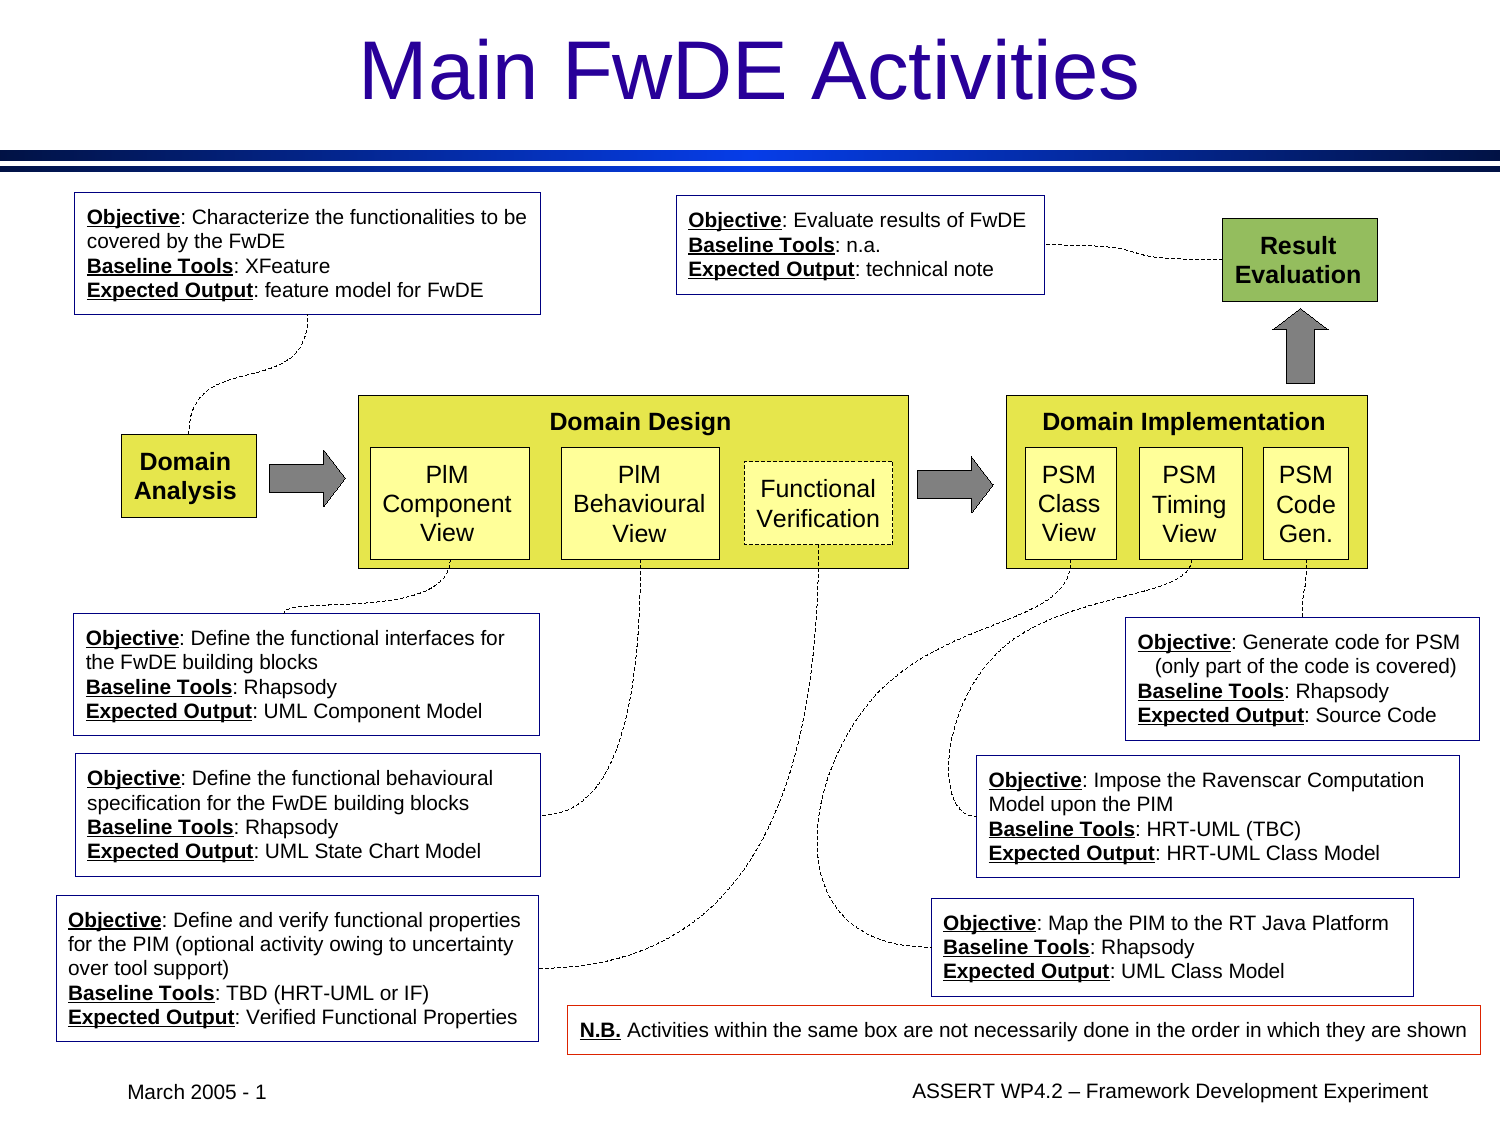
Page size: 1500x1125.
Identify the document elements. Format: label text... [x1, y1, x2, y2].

text_box Objective: Characterize the functionalities to be covered by the FwDE Baseline Tools: XFeature Expected Output: feature model for FwDE [74, 192, 541, 315]
text_box Domain Analysis [121, 434, 257, 518]
text_box PlM Behavioural View [561, 455, 720, 559]
text_box PSM Code Gen. [1263, 447, 1349, 559]
text_box Objective: Evaluate results of FwDE Baseline Tools: n.a. Expected Output: technical note [676, 195, 1045, 295]
title Main FwDE Activities [0, 0, 1500, 138]
text_box Objective: Generate code for PSM (only part of the code is covered) Baseline Tools: Rhapsody Expected Output: Source Code [1125, 617, 1480, 741]
text_box Objective: Impose the Ravenscar Computation Model upon the PIM Baseline Tools: HRT-UML (TBC) Expected Output: HRT-UML Class Model [976, 755, 1460, 878]
text_box PSM Timing View [1139, 455, 1243, 559]
text_box Objective: Define the functional behavioural specification for the FwDE building blocks Baseline Tools: Rhapsody Expected Output: UML State Chart Model [75, 753, 541, 877]
text_box [1006, 395, 1368, 569]
text_box Domain Implementation [1030, 394, 1368, 455]
text_box Objective: Define the functional interfaces for the FwDE building blocks Baseline Tools: Rhapsody Expected Output: UML Component Model [73, 613, 540, 736]
text_box N.B. Activities within the same box are not necessarily done in the order in which they are shown [567, 1005, 1481, 1054]
text_box Result Evaluation [1222, 218, 1378, 302]
text_box [917, 456, 994, 513]
text_box [1272, 308, 1329, 384]
text_box PlM Component View [370, 447, 530, 558]
text_box [358, 395, 909, 569]
text_box Domain Design [537, 394, 767, 455]
text_box [269, 450, 346, 507]
text_box PSM Class View [1025, 447, 1117, 558]
text_box Functional Verification [744, 461, 893, 545]
text_box Objective: Define and verify functional properties for the PIM (optional activity owing to uncertainty over tool support) Baseline Tools: TBD (HRT-UML or IF) Expected Output: Verified Functional Properties [56, 895, 539, 1042]
text_box Objective: Map the PIM to the RT Java Platform Baseline Tools: Rhapsody Expected Output: UML Class Model [931, 898, 1414, 997]
